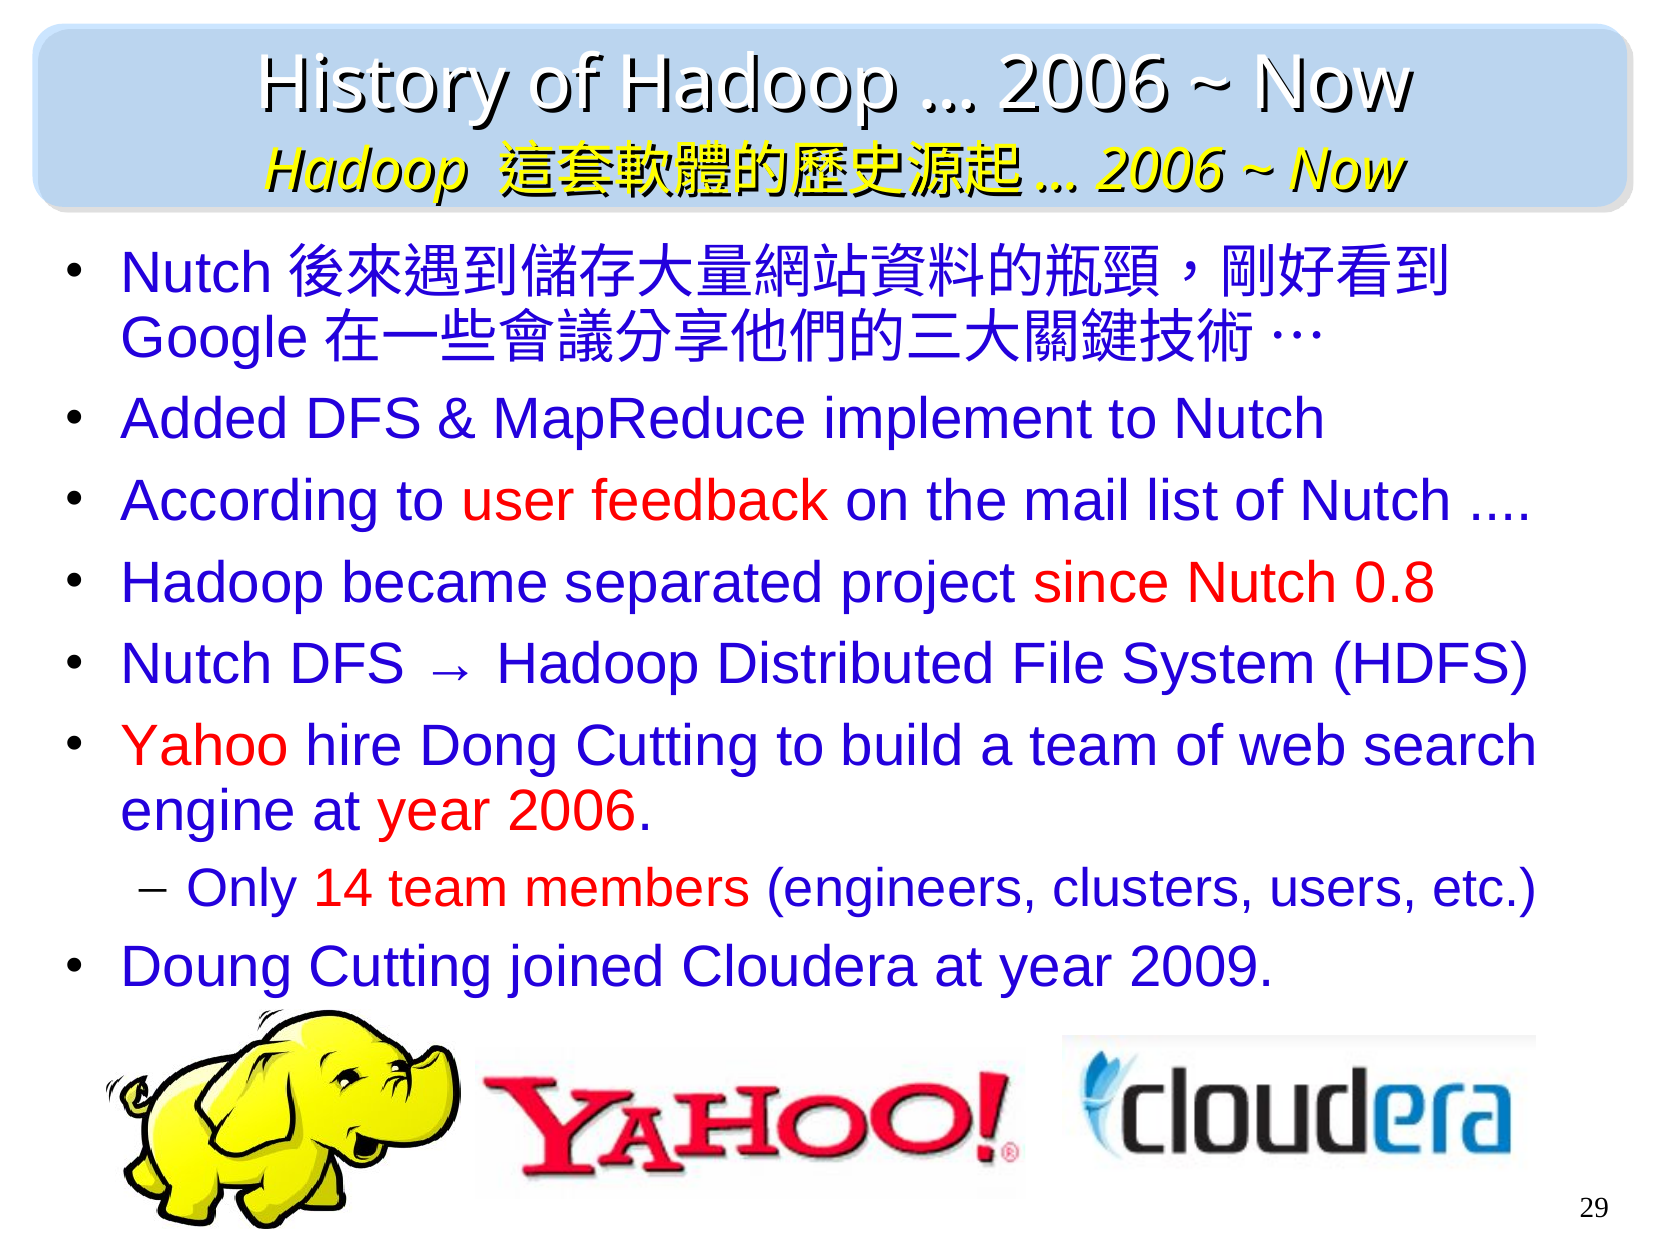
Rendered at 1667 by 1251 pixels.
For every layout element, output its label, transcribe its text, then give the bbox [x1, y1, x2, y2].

text_box [32, 23, 1628, 207]
picture [106, 1161, 461, 1229]
list Nutch後來遇到儲存大量網站資料的瓶頸，剛好看到 Google在一些會議分享他們的三大關鍵技術 … Added DFS & MapReduce implement to Nutch According to user feedback on the mail list of Nutch .... Hadoop became separated project since Nutch 0.8 Nutch DFS → Hadoop Distributed File System (HDFS) Yahoo hire Dong Cutting to build a team of web search engine at year 2006. Only 14 team members (engineers, clusters, users, etc.) Doung Cutting joined Cloudera at year 2009. [64, 236, 1612, 1161]
title History of Hadoop … 2006 ~ Now Hadoop 這套軟體的歷史源起... 2006 ~ Now [124, 22, 1542, 202]
picture [1062, 1035, 1536, 1186]
picture [475, 1047, 1027, 1199]
